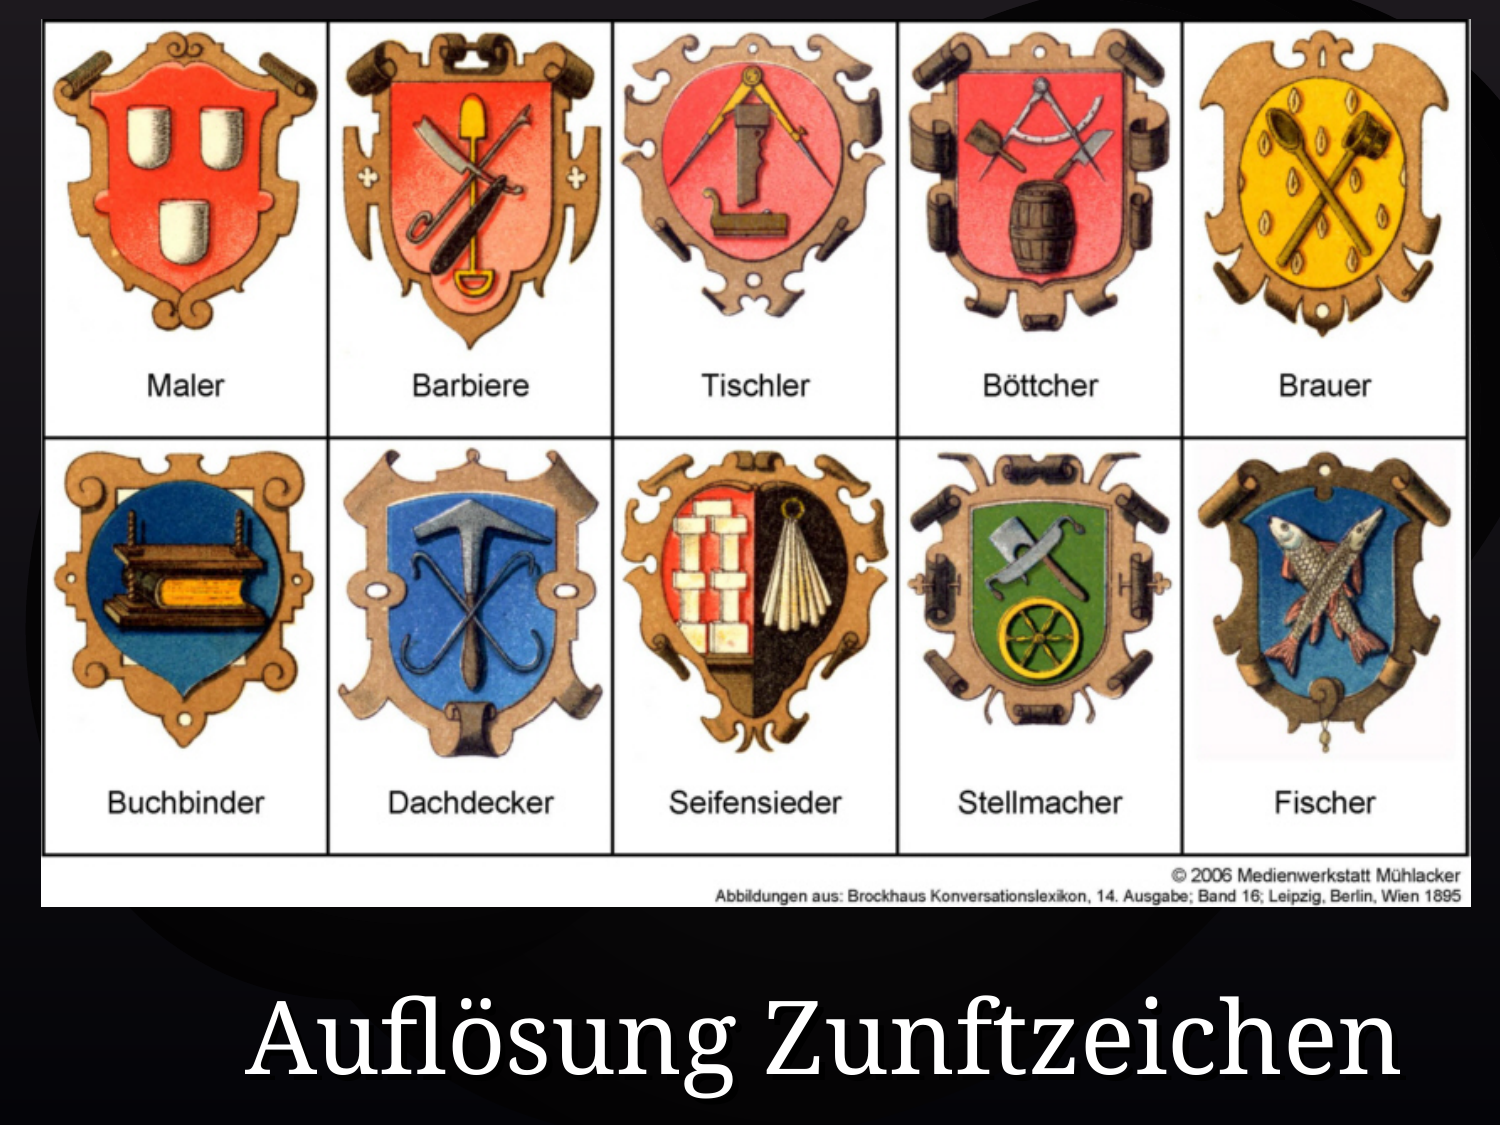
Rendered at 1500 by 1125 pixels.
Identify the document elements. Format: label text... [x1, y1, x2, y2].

picture [41, 19, 1471, 907]
title Auflösung Zunftzeichen [230, 952, 1468, 1103]
